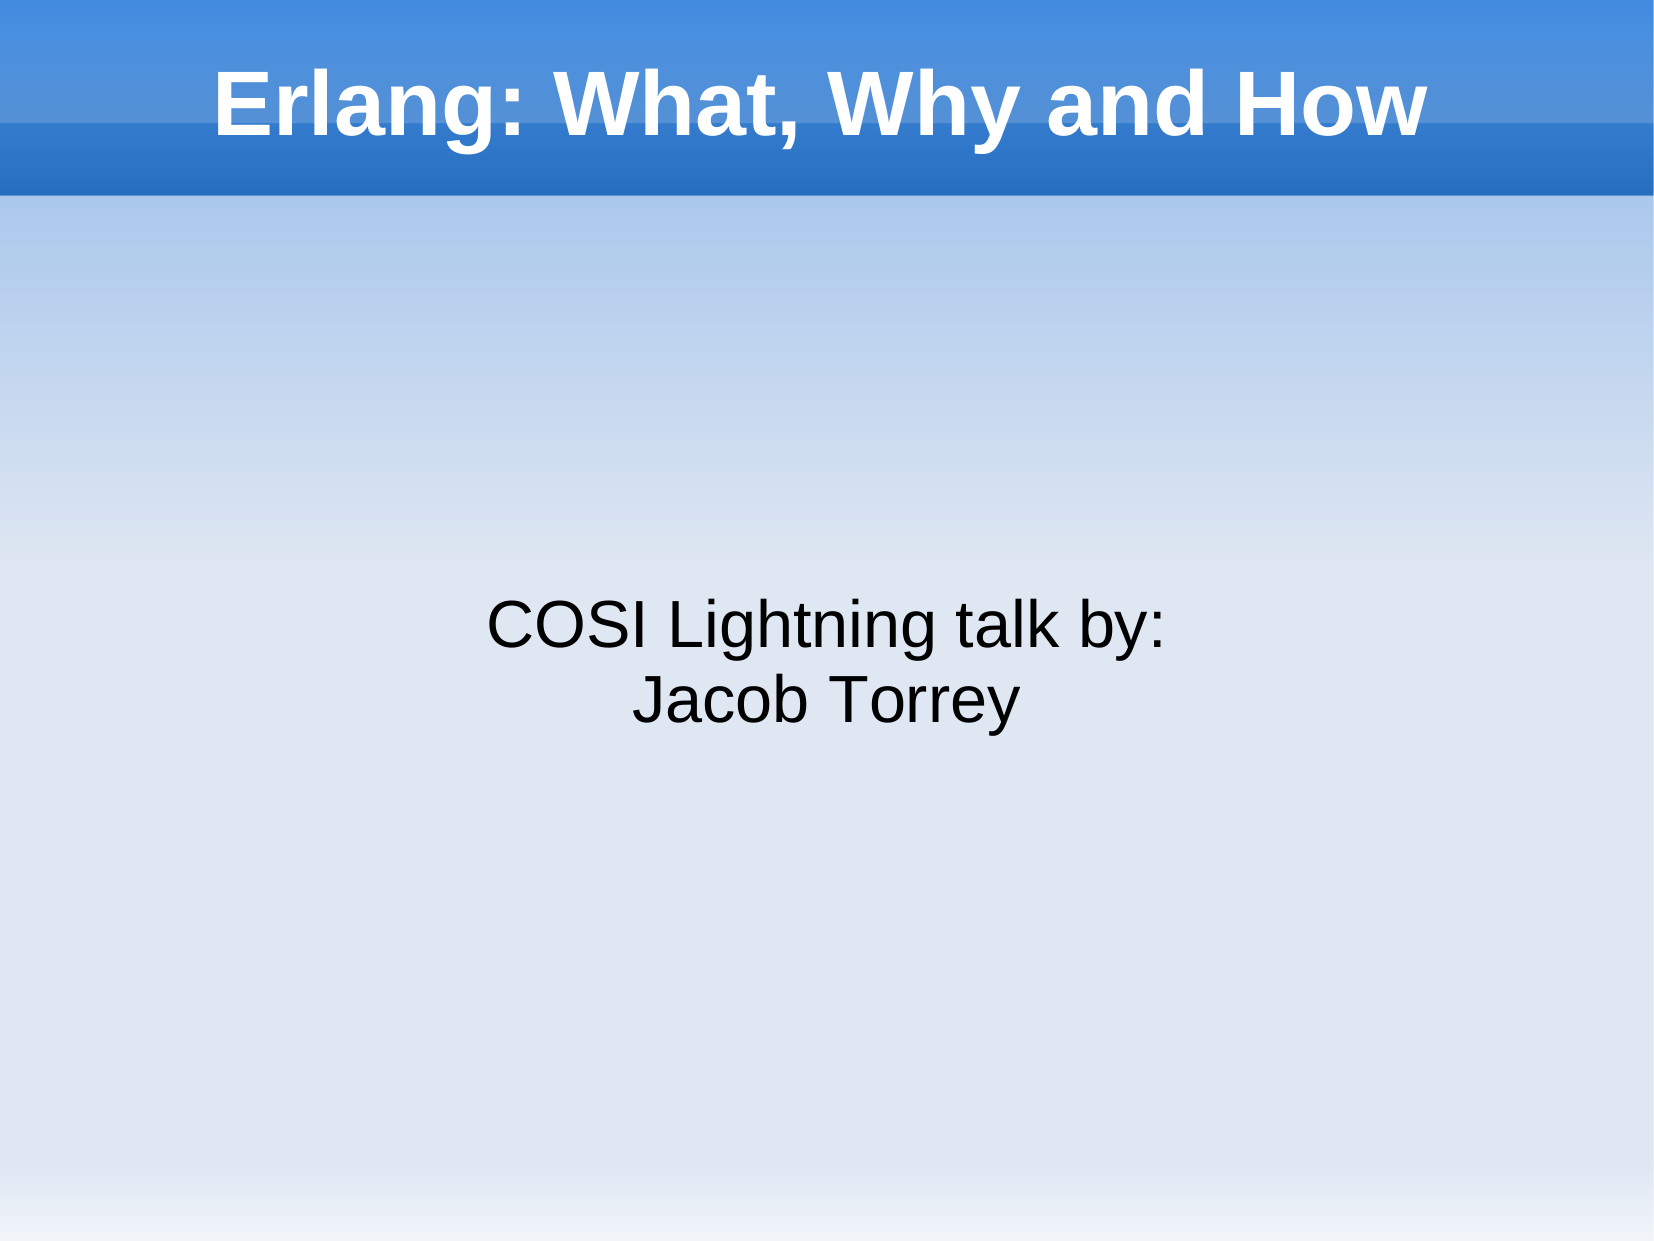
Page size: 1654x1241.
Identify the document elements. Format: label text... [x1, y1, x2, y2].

title Erlang: What, Why and How [76, 0, 1565, 208]
picture [0, 0, 1654, 1241]
subtitle COSI Lightning talk by: Jacob Torrey [82, 290, 1571, 1109]
